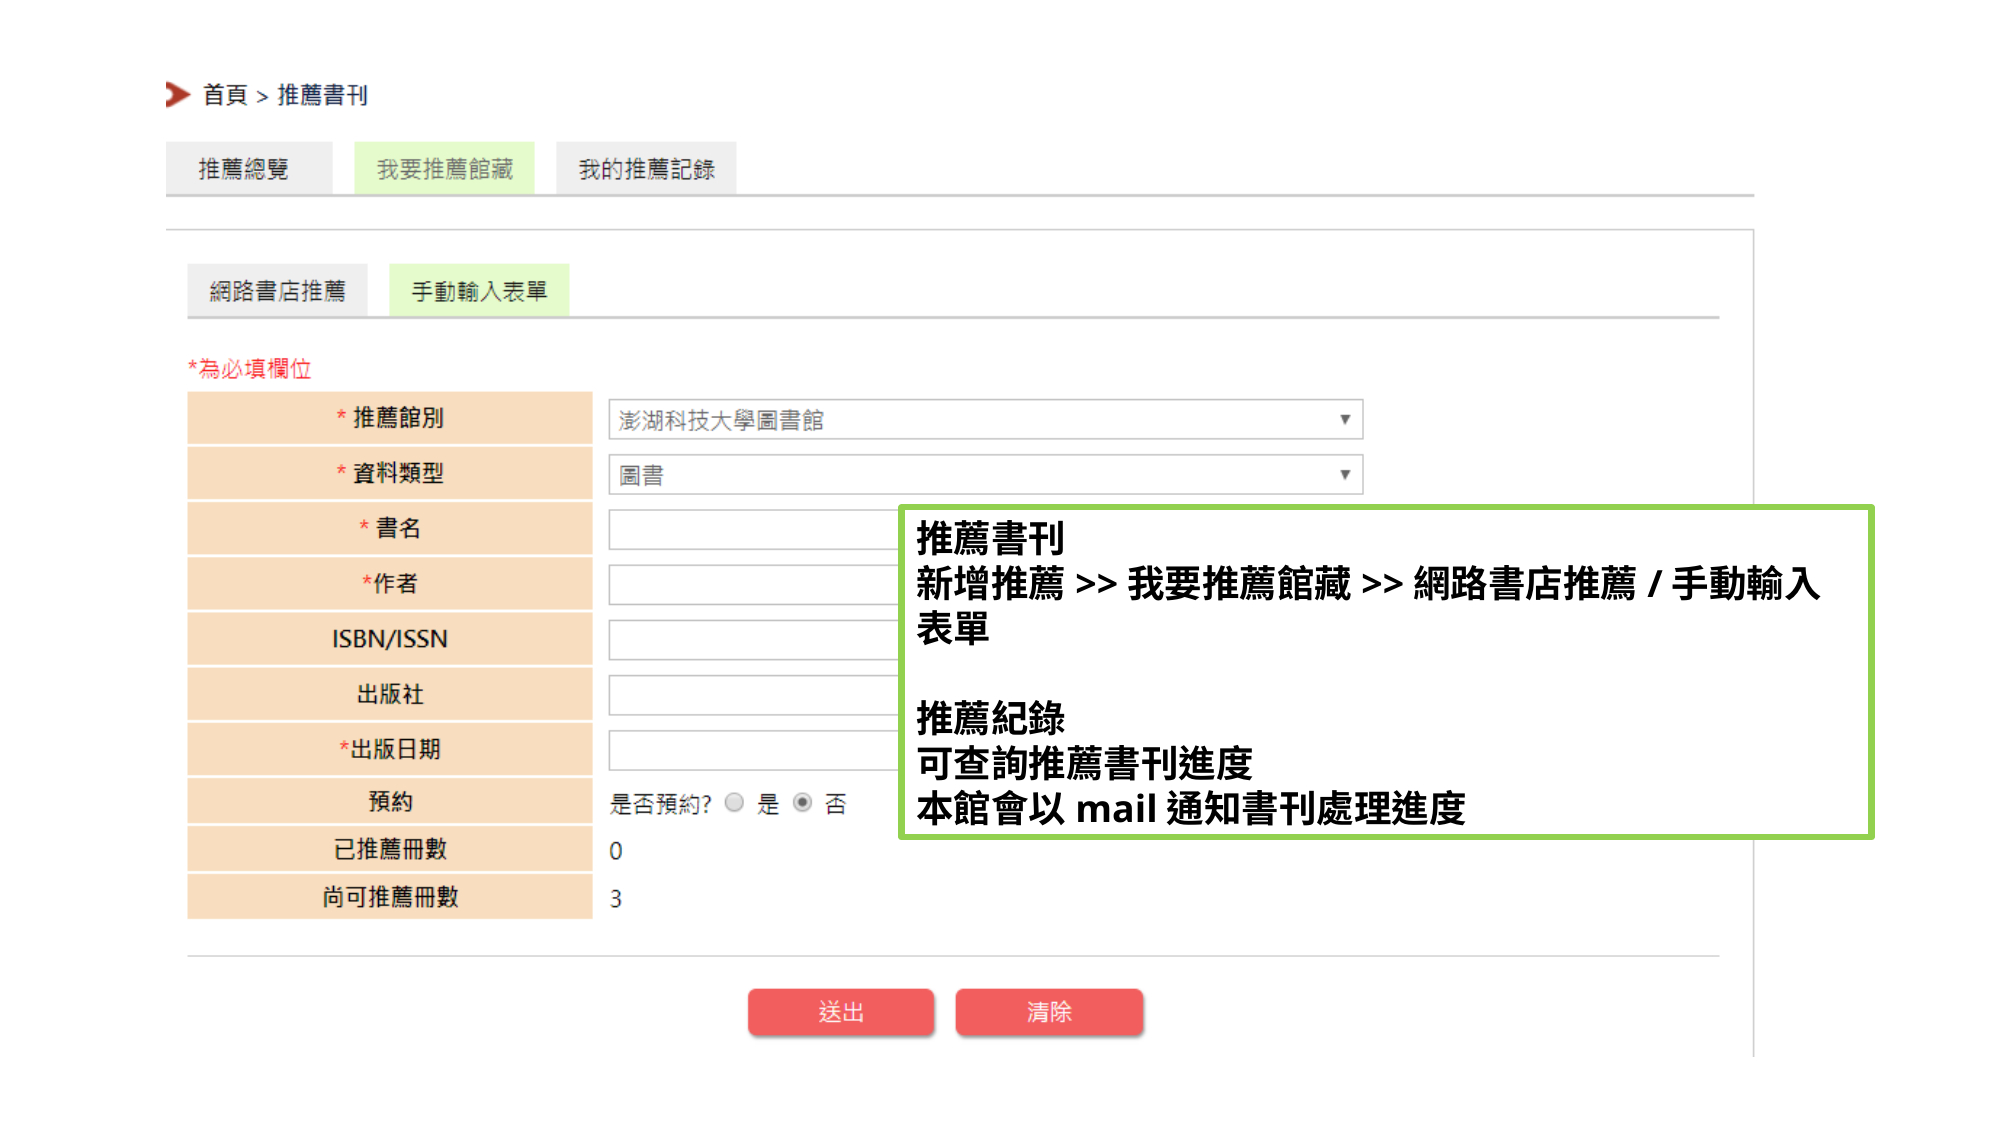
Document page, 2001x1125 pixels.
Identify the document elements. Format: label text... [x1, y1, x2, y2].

picture [166, 78, 1786, 1057]
text_box 推薦書刊 新增推薦>>我要推薦館藏>>網路書店推薦/手動輸入表單 推薦紀錄 可查詢推薦書刊進度 本館會以mail通知書刊處理進度 [901, 507, 1872, 796]
